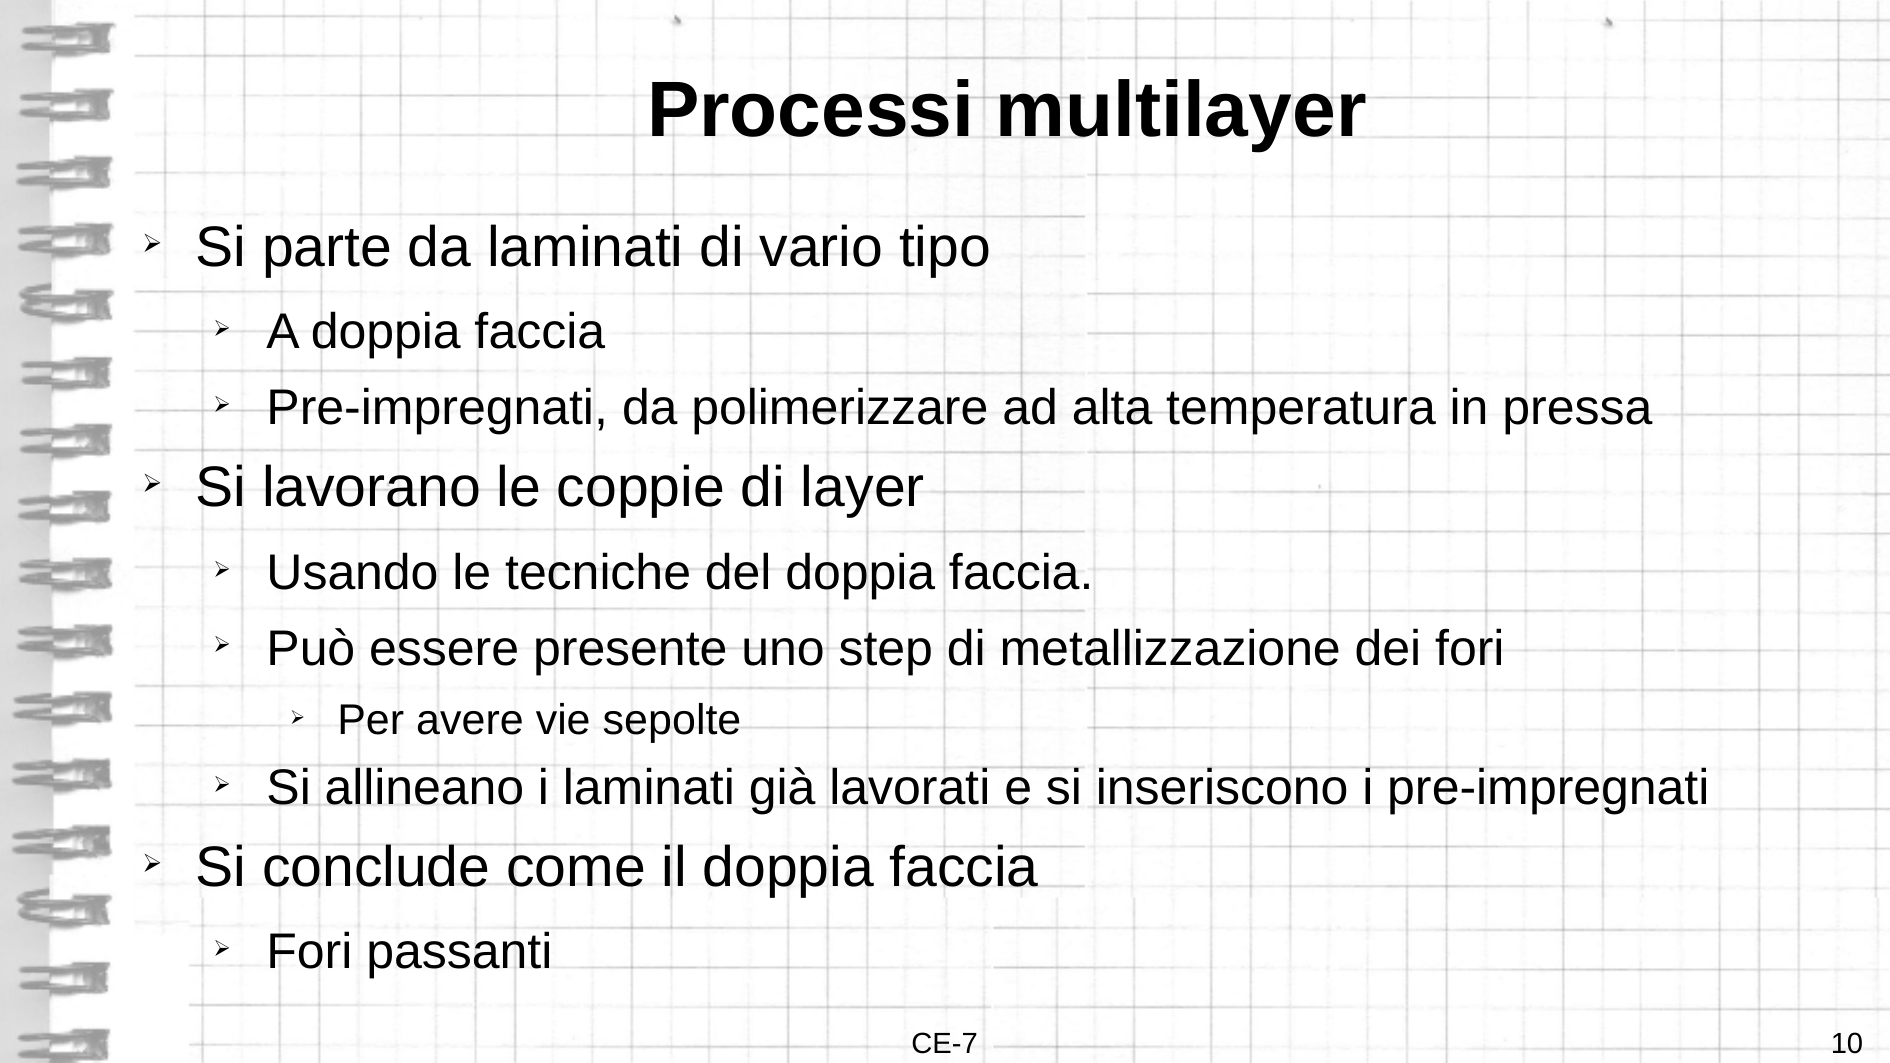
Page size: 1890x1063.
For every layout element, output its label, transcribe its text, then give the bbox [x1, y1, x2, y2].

list Si parte da laminati di vario tipo A doppia faccia Pre-impregnati, da polimerizzare ad alta temperatura in pressa Si lavorano le coppie di layer Usando le tecniche del doppia faccia. Può essere presente uno step di metallizzazione dei fori Per avere vie sepolte Si allineano i laminati già lavorati e si inseriscono i pre-impregnati Si conclude come il doppia faccia Fori passanti [124, 214, 1890, 980]
title Processi multilayer [124, 20, 1890, 198]
picture [0, 0, 1890, 1063]
